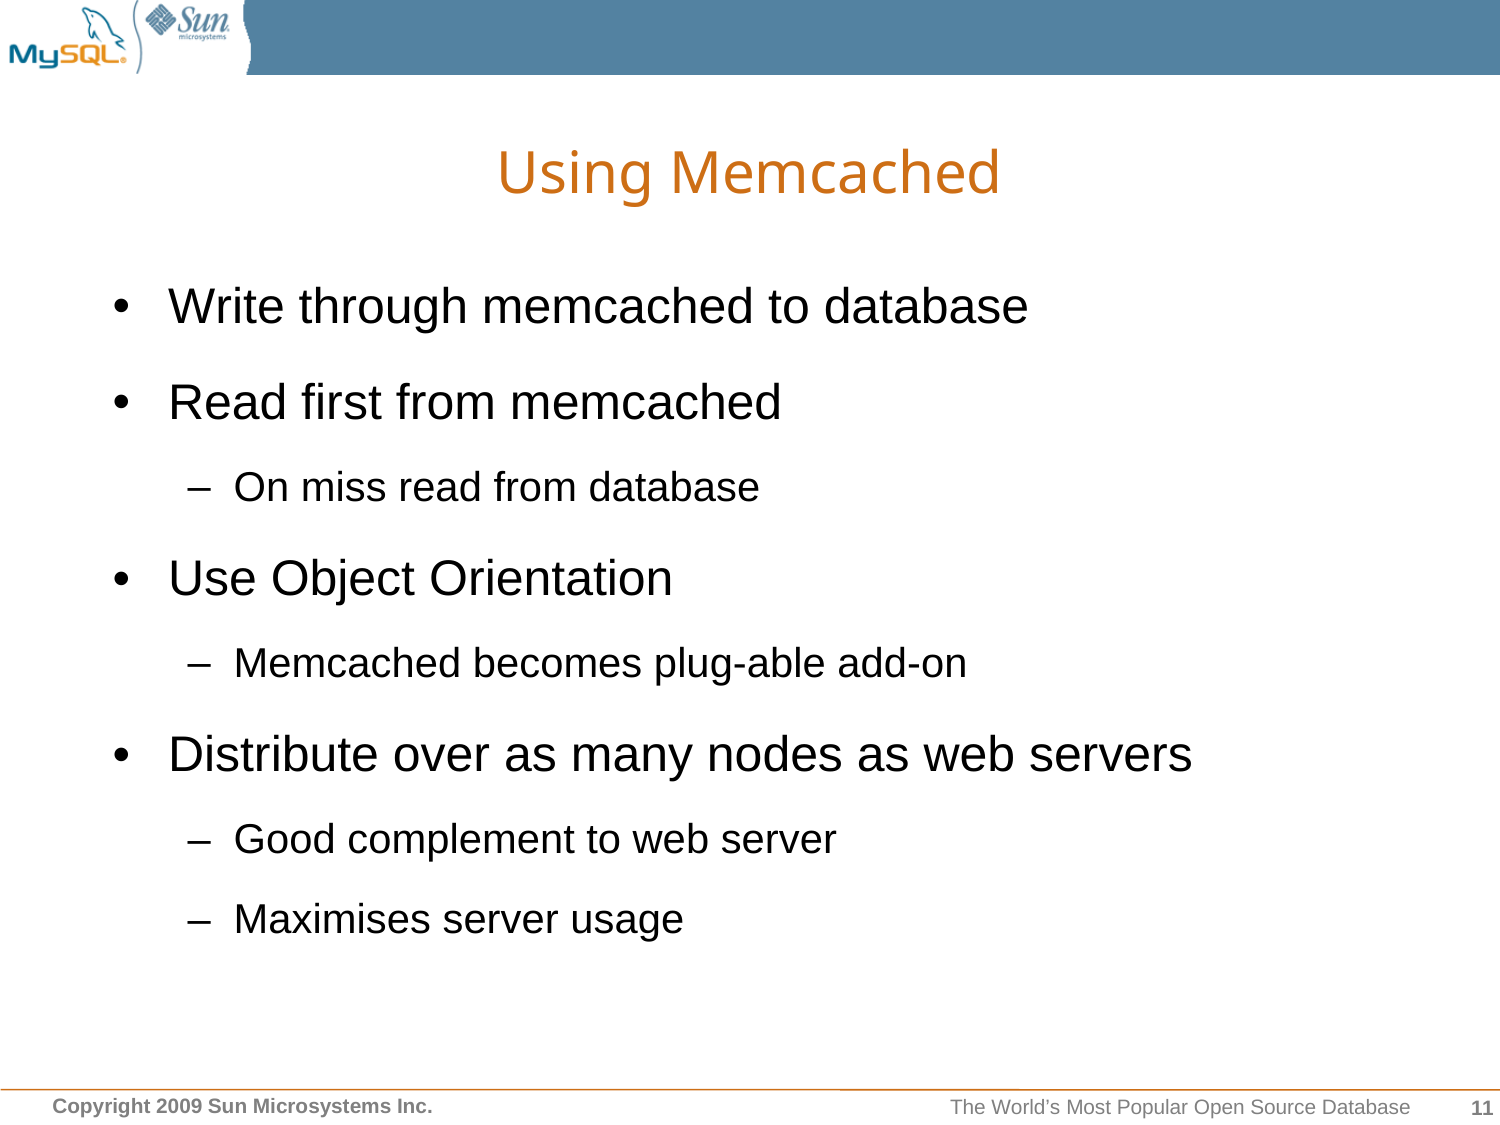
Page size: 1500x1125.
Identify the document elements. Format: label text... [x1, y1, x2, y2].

picture [0, 0, 1500, 75]
title Using Memcached [0, 87, 1500, 225]
list Write through memcached to database Read first from memcached On miss read from database Use Object Orientation Memcached becomes plug-able add-on Distribute over as many nodes as web servers Good complement to web server Maximises server usage [112, 249, 1387, 1113]
